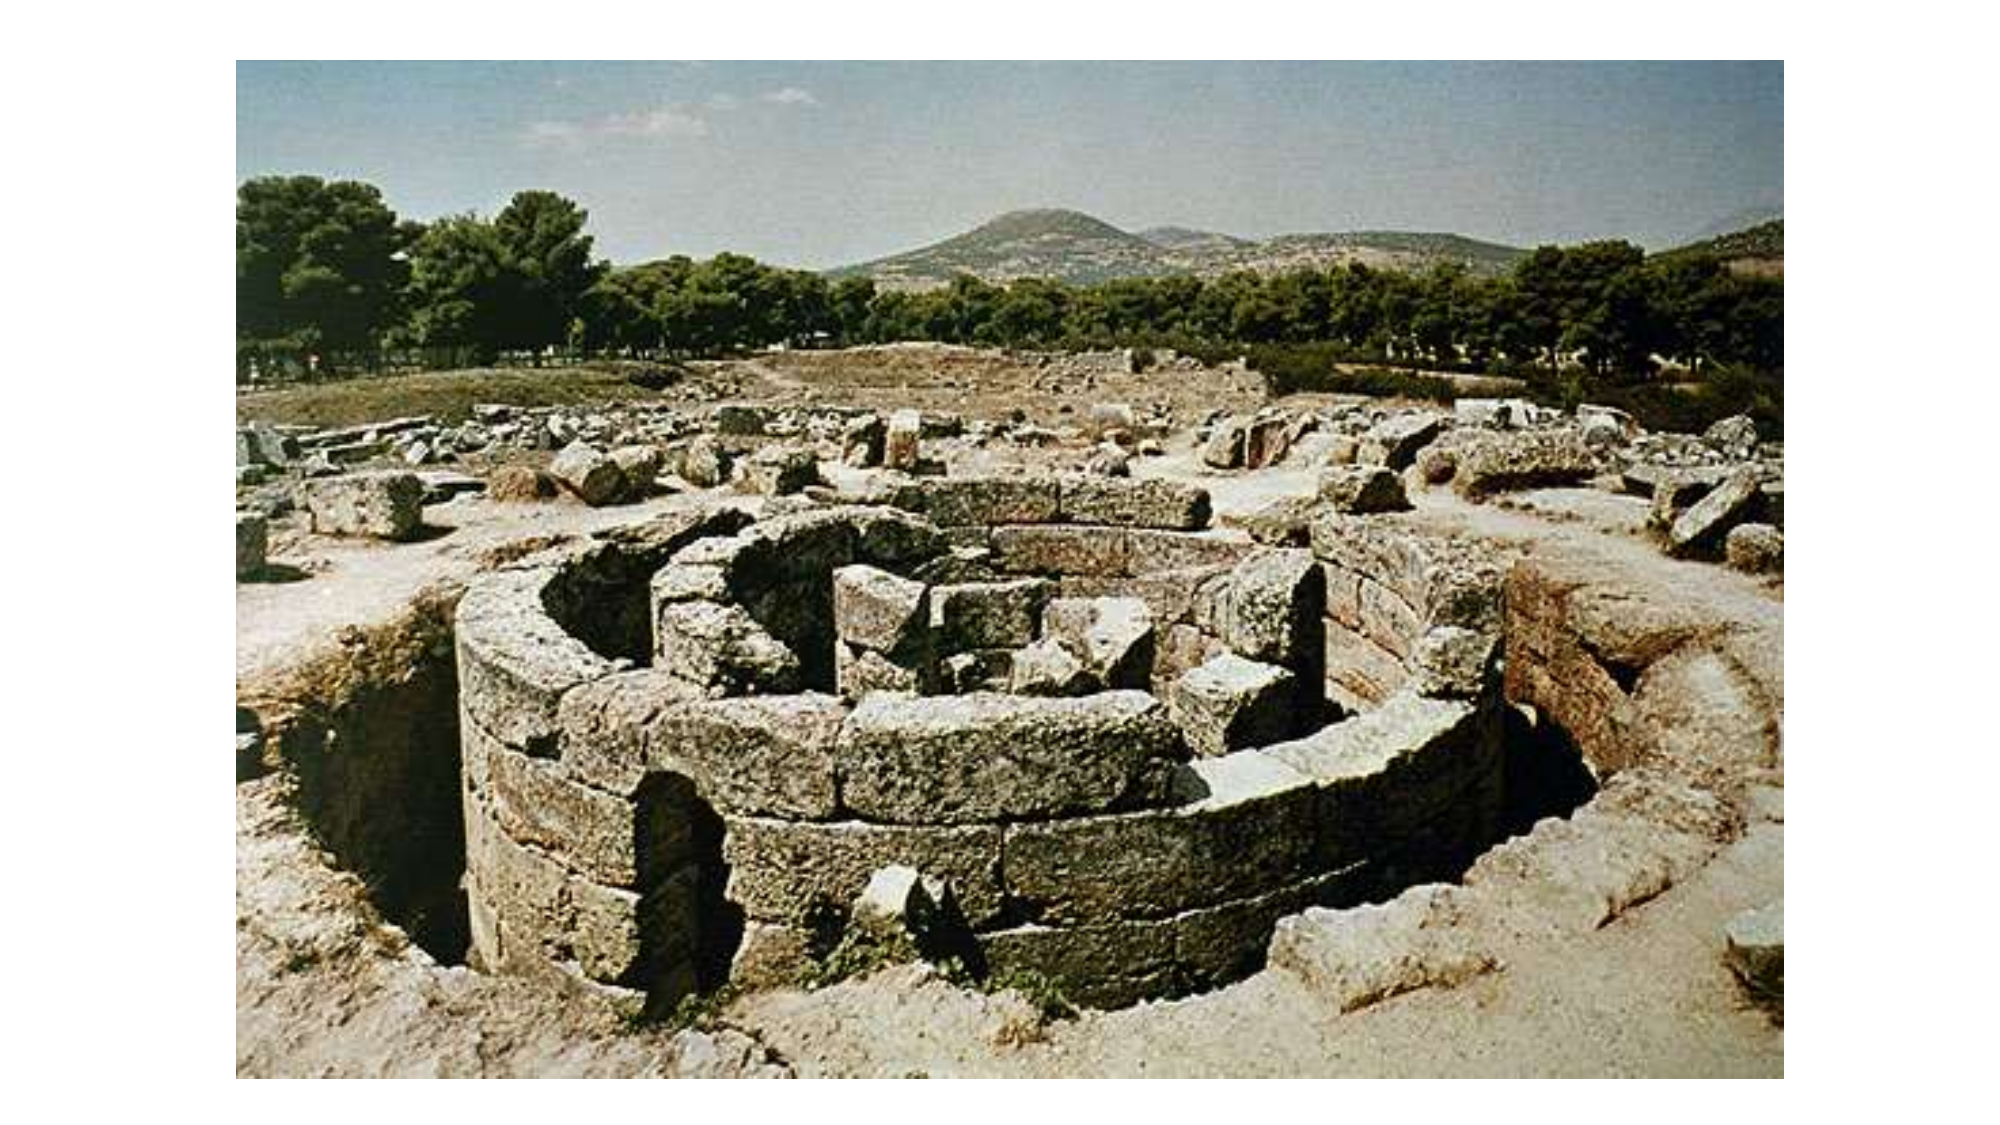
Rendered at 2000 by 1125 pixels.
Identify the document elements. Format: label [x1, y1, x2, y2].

picture [236, 60, 1784, 1079]
